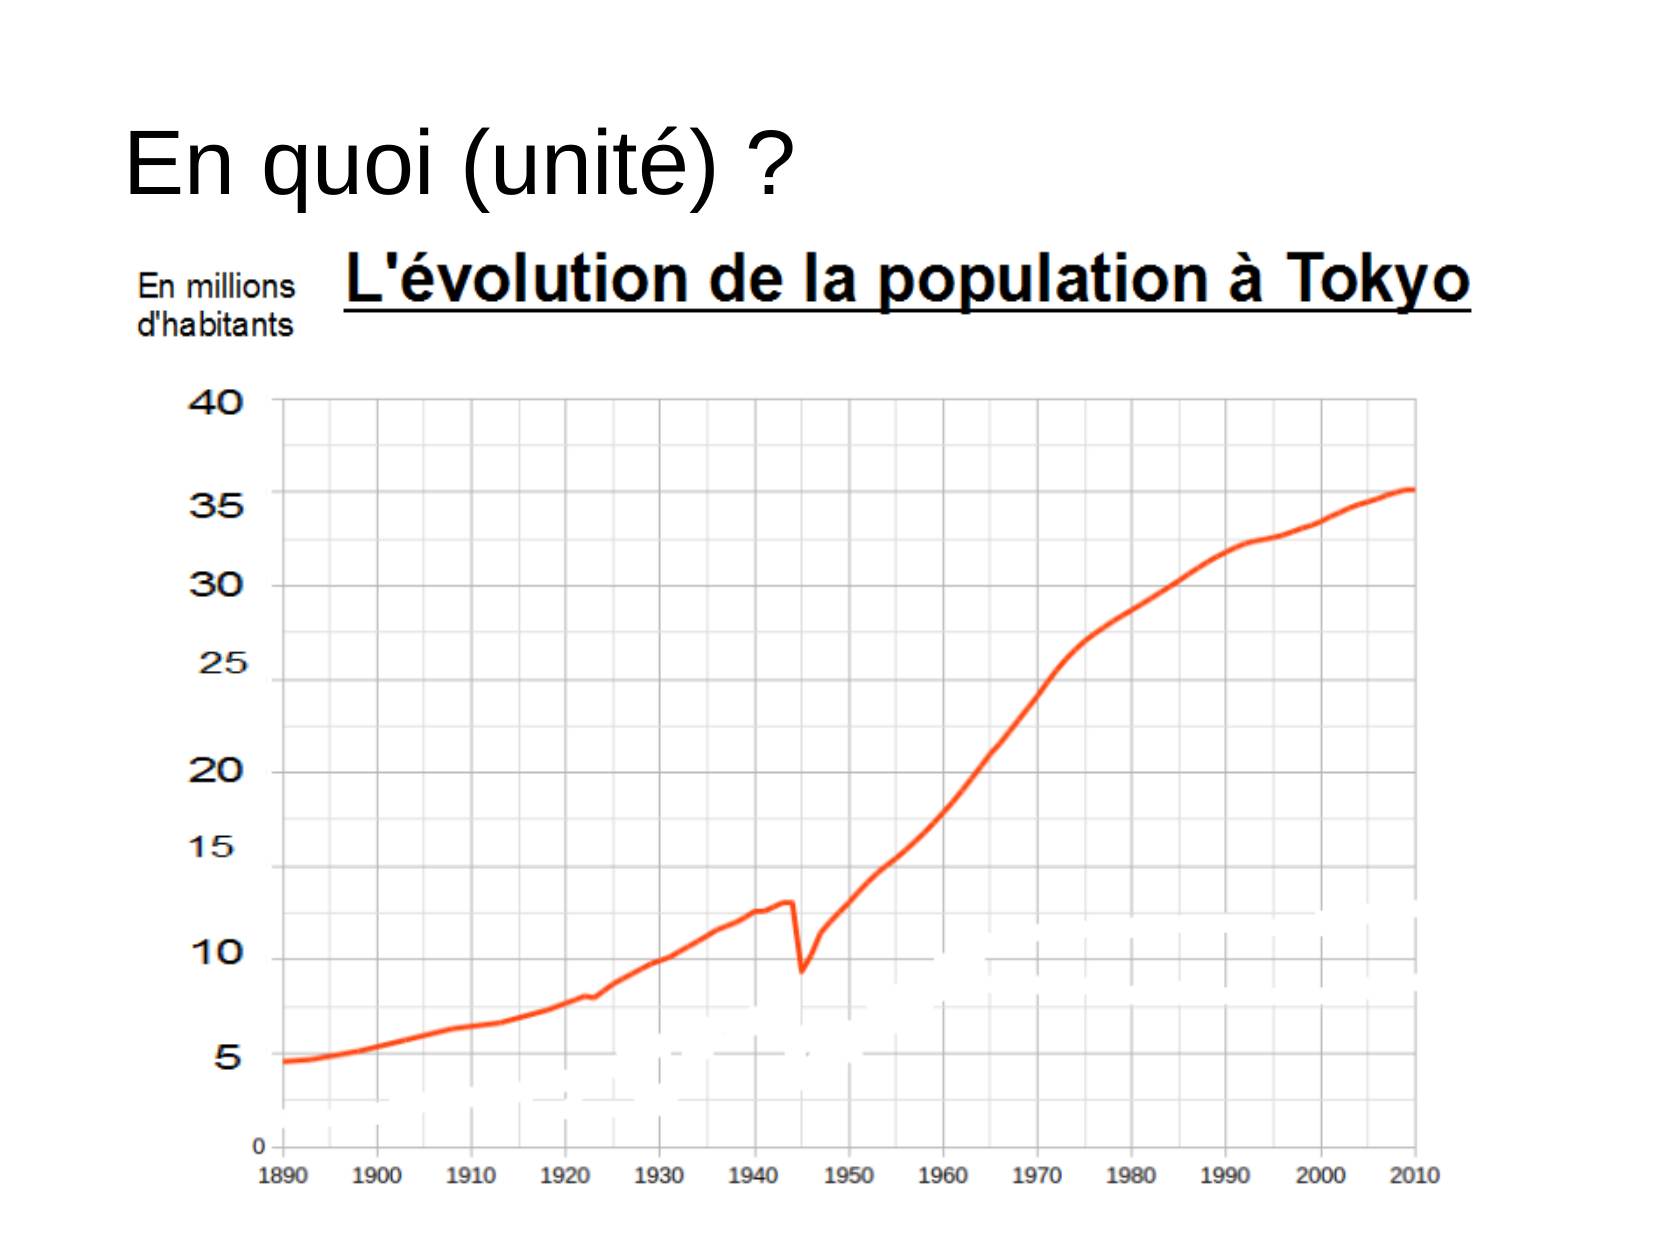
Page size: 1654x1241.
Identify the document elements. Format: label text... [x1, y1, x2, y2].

title En quoi (unité) ? [0, 59, 922, 267]
picture [118, 236, 1477, 1211]
text_box [88, 354, 266, 1093]
